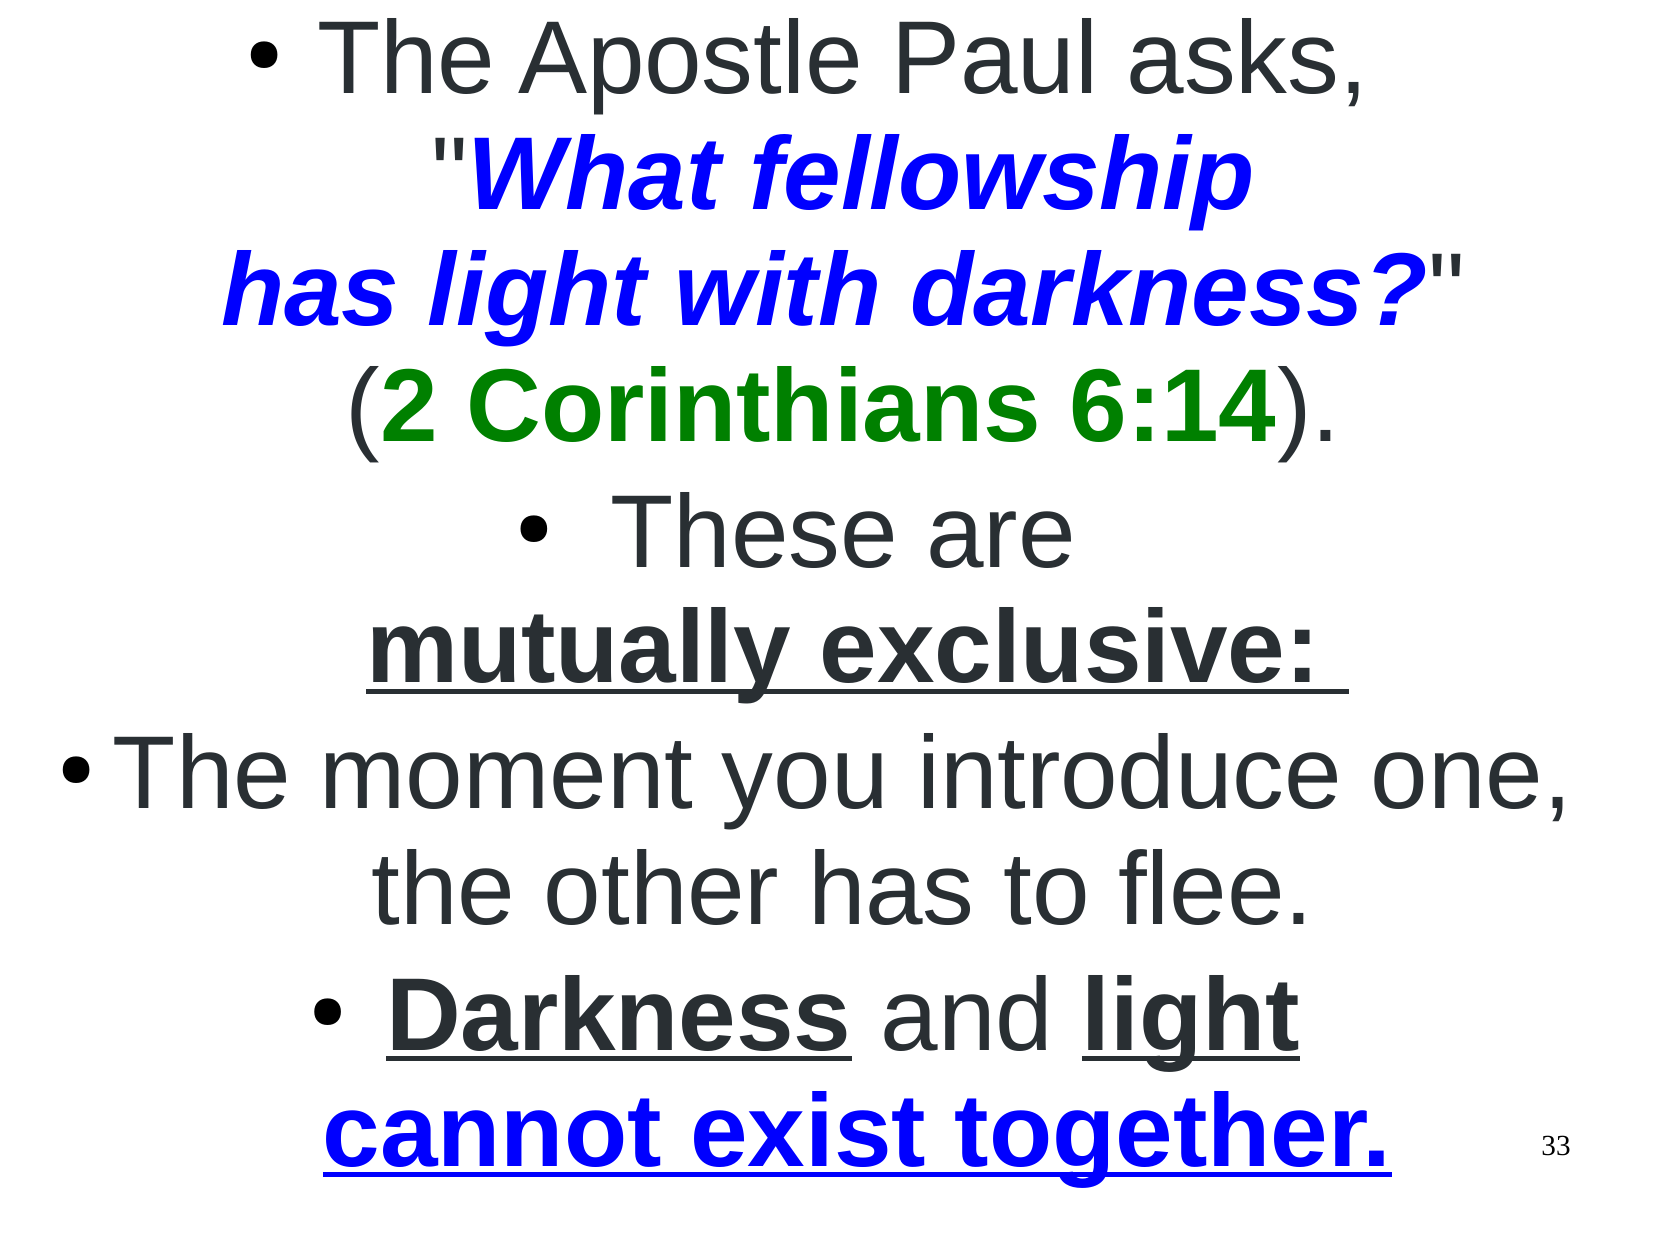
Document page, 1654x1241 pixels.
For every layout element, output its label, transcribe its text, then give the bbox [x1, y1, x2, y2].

list The Apostle Paul asks, "What fellowship has light with darkness?" (2 Corinthians 6:14). These are mutually exclusive: The moment you introduce one, the other has to flee. Darkness and light cannot exist together. [37, 0, 1613, 1201]
